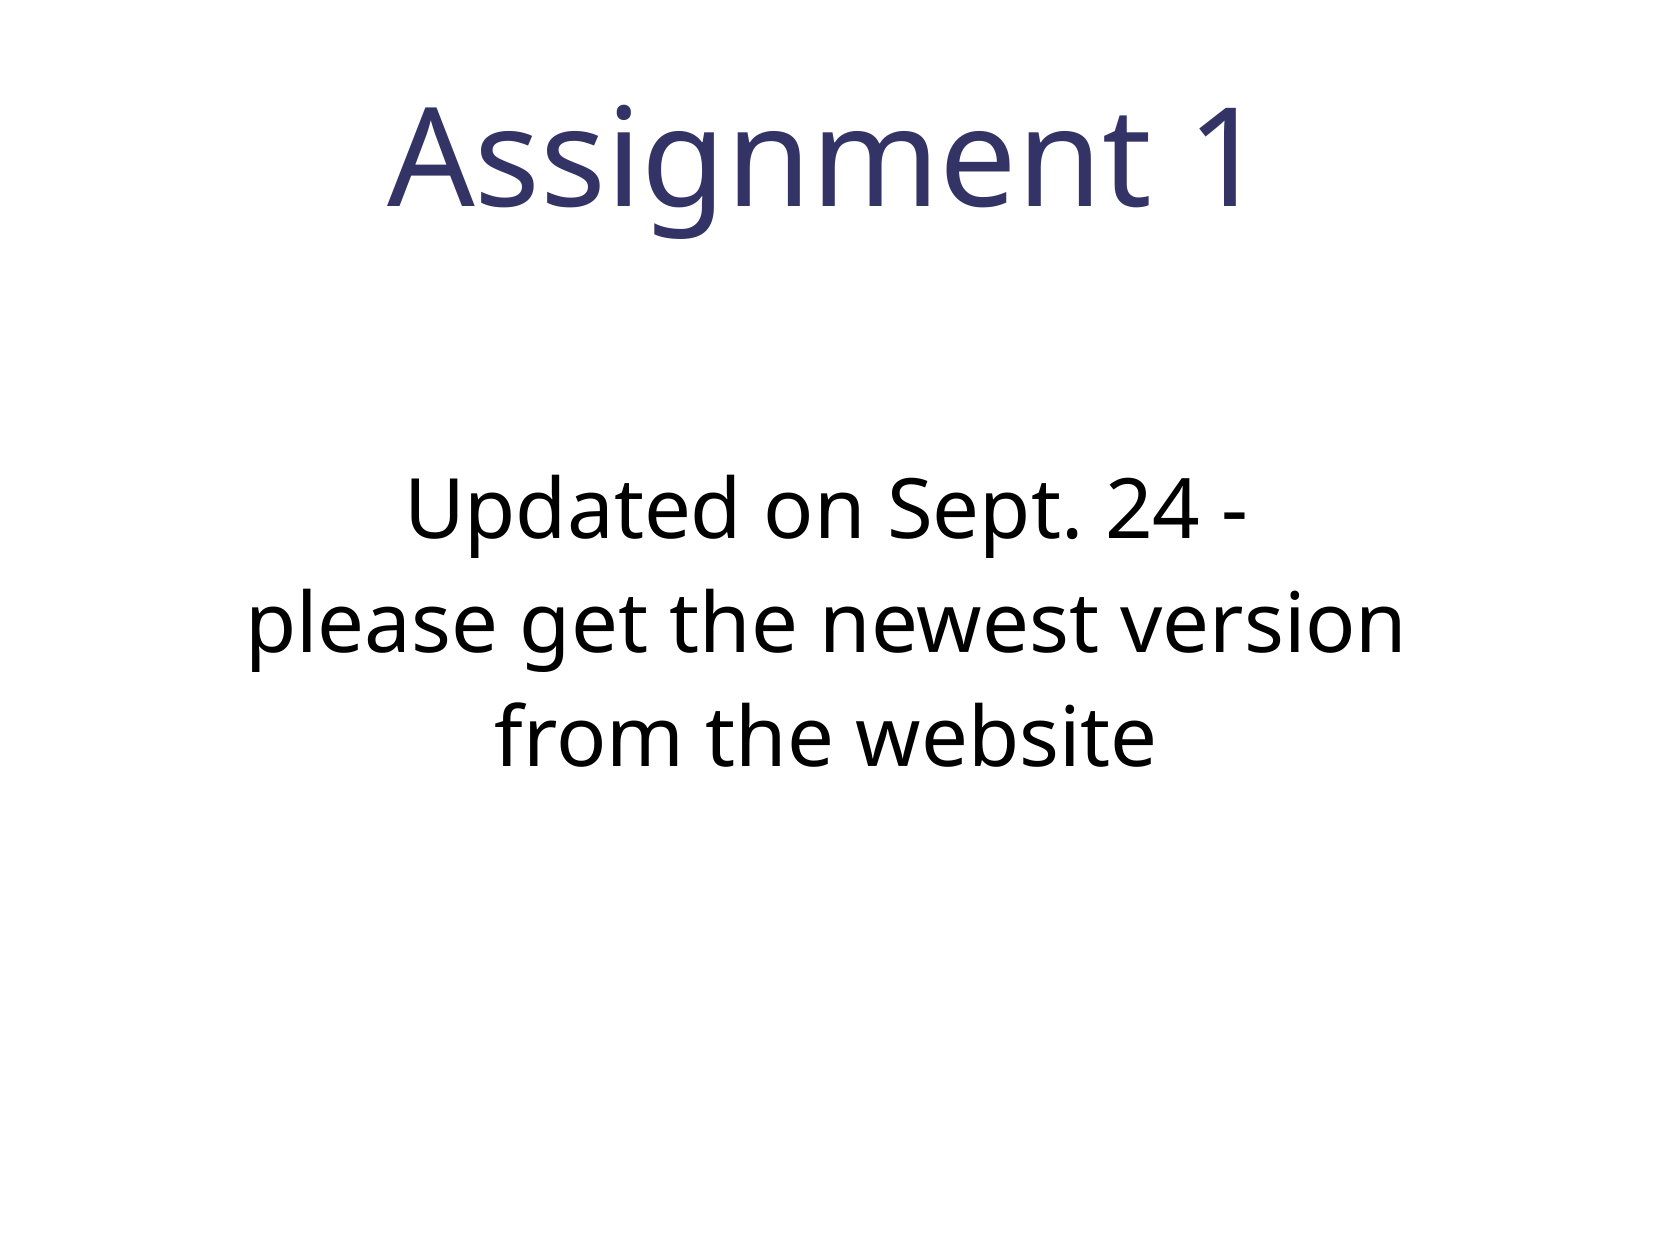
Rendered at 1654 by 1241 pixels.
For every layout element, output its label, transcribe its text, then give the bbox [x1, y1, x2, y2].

title Assignment 1 [82, 56, 1571, 250]
subtitle Updated on Sept. 24 - please get the newest version from the website [82, 450, 1571, 1094]
